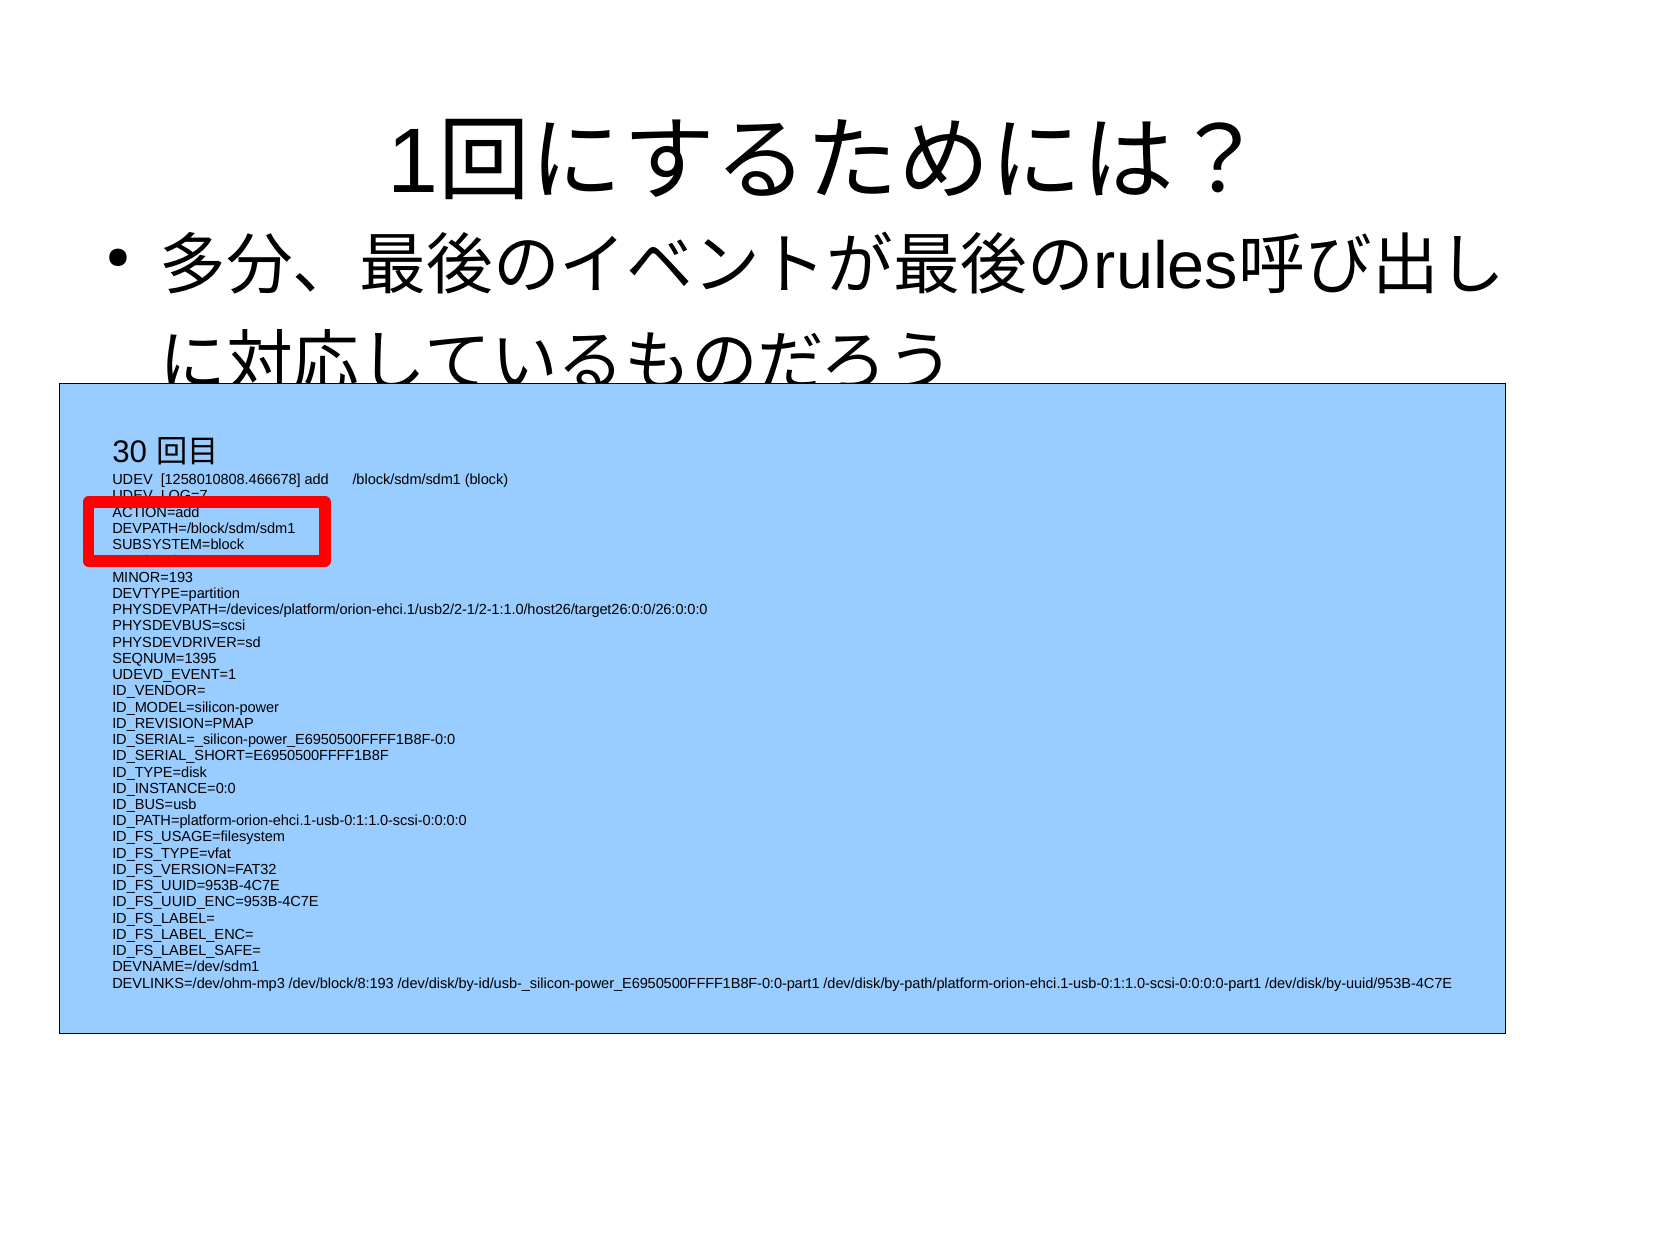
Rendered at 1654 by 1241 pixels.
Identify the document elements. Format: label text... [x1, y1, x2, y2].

title 1回にするためには？ [82, 56, 1571, 250]
list 多分、最後のイベントが最後のrules呼び出しに対応しているものだろう ここでこれが出ているということは、rulesが認識するかな? [88, 211, 1565, 383]
text_box 30 回目 UDEV [1258010808.466678] add /block/sdm/sdm1 (block) UDEV_LOG=7 ACTION=add DEVPATH=/block/sdm/sdm1 SUBSYSTEM=block MAJOR=8 MINOR=193 DEVTYPE=partition PHYSDEVPATH=/devices/platform/orion-ehci.1/usb2/2-1/2-1:1.0/host26/target26:0:0/26:0:0:0 PHYSDEVBUS=scsi PHYSDEVDRIVER=sd SEQNUM=1395 UDEVD_EVENT=1 ID_VENDOR= ID_MODEL=silicon-power ID_REVISION=PMAP ID_SERIAL=_silicon-power_E6950500FFFF1B8F-0:0 ID_SERIAL_SHORT=E6950500FFFF1B8F ID_TYPE=disk ID_INSTANCE=0:0 ID_BUS=usb ID_PATH=platform-orion-ehci.1-usb-0:1:1.0-scsi-0:0:0:0 ID_FS_USAGE=filesystem ID_FS_TYPE=vfat ID_FS_VERSION=FAT32 ID_FS_UUID=953B-4C7E ID_FS_UUID_ENC=953B-4C7E ID_FS_LABEL= ID_FS_LABEL_ENC= ID_FS_LABEL_SAFE= DEVNAME=/dev/sdm1 DEVLINKS=/dev/ohm-mp3 /dev/block/8:193 /dev/disk/by-id/usb-_silicon-power_E6950500FFFF1B8F-0:0-part1 /dev/disk/by-path/platform-orion-ehci.1-usb-0:1:1.0-scsi-0:0:0:0-part1 /dev/disk/by-uuid/953B-4C7E [59, 383, 553, 1034]
text_box [553, 375, 1654, 1241]
